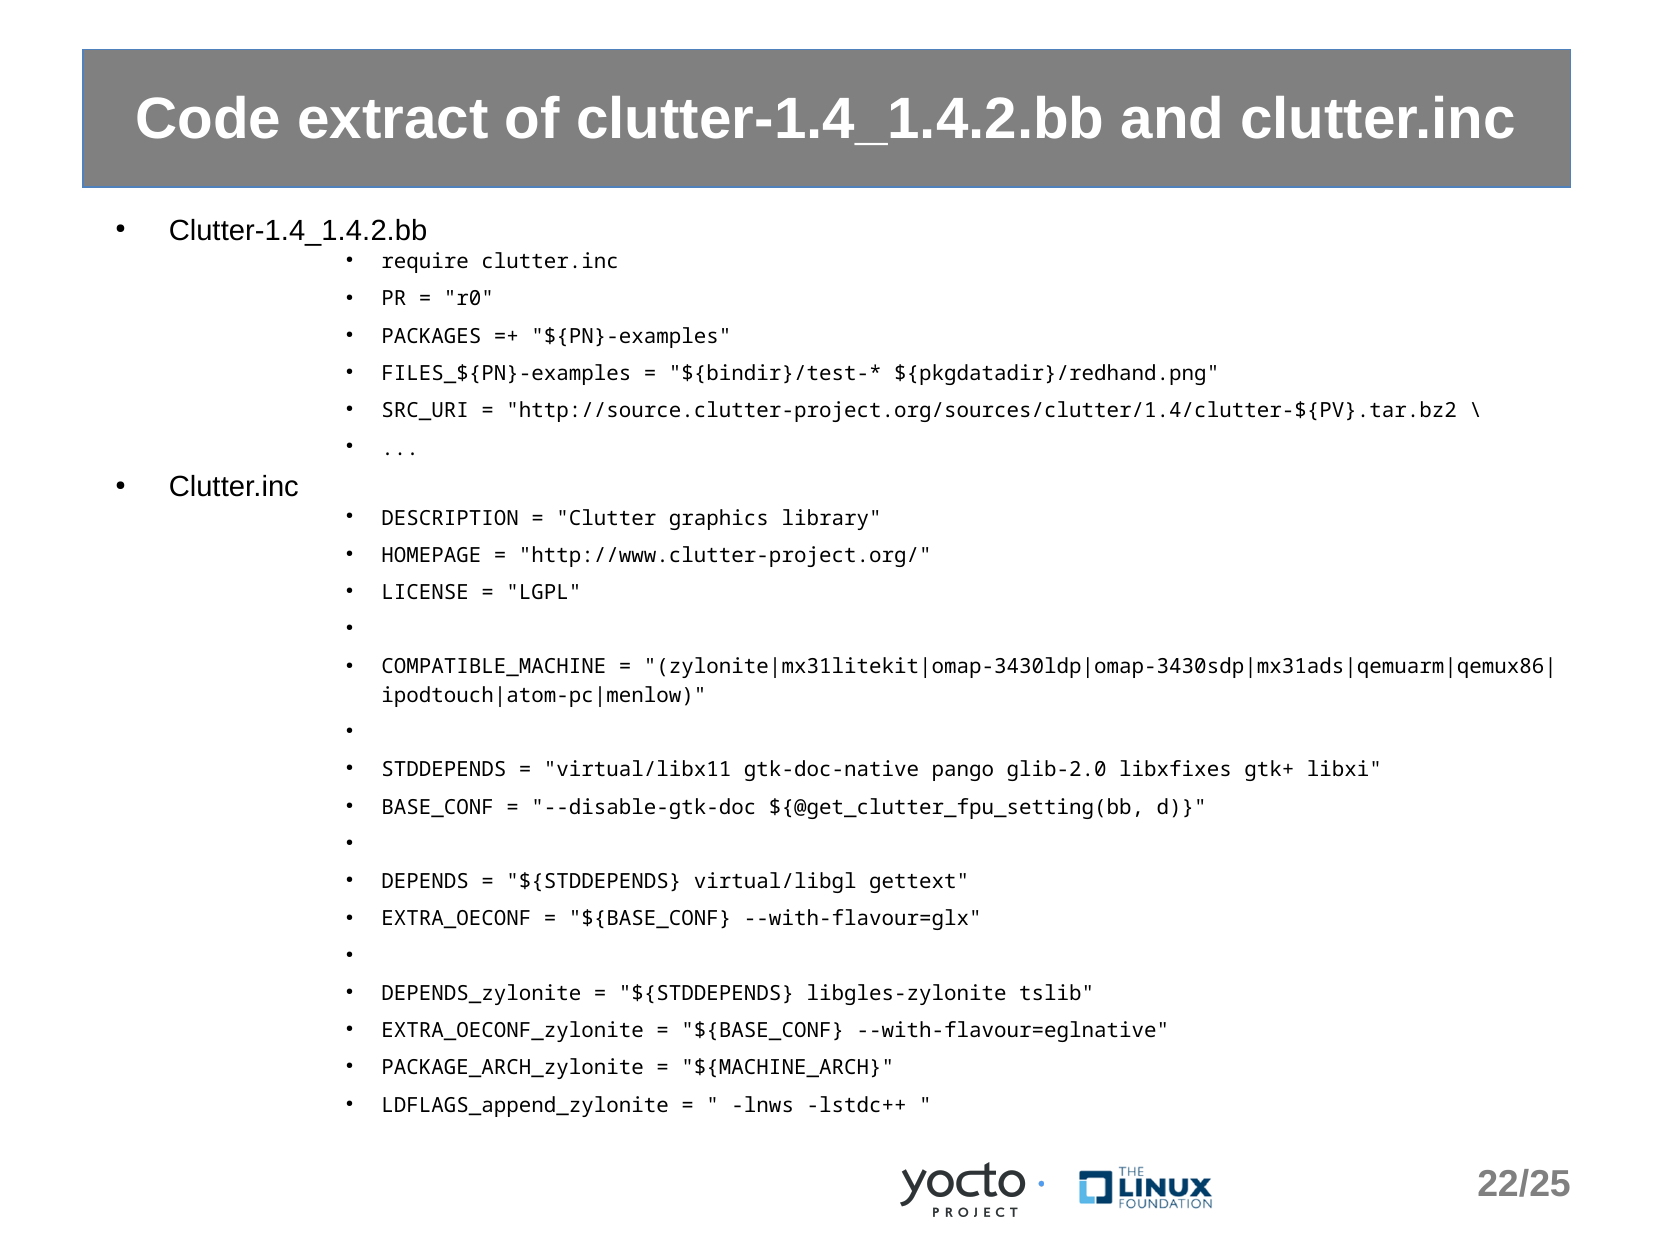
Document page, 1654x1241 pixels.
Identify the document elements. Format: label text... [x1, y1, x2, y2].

title Code extract of clutter-1.4_1.4.2.bb and clutter.inc [82, 49, 1571, 188]
text_box Clutter-1.4_1.4.2.bb require clutter.inc PR = "r0" PACKAGES =+ "${PN}-examples" FILES_${PN}-examples = "${bindir}/test-* ${pkgdatadir}/redhand.png" SRC_URI = "http://source.clutter-project.org/sources/clutter/1.4/clutter-${PV}.tar.bz2 \ ... Clutter.inc DESCRIPTION = "Clutter graphics library" HOMEPAGE = "http://www.clutter-project.org/" LICENSE = "LGPL" COMPATIBLE_MACHINE = "(zylonite|mx31litekit|omap-3430ldp|omap-3430sdp|mx31ads|qemuarm|qemux86|ipodtouch|atom-pc|menlow)" STDDEPENDS = "virtual/libx11 gtk-doc-native pango glib-2.0 libxfixes gtk+ libxi" BASE_CONF = "--disable-gtk-doc ${@get_clutter_fpu_setting(bb, d)}" DEPENDS = "${STDDEPENDS} virtual/libgl gettext" EXTRA_OECONF = "${BASE_CONF} --with-flavour=glx" DEPENDS_zylonite = "${STDDEPENDS} libgles-zylonite tslib" EXTRA_OECONF_zylonite = "${BASE_CONF} --with-flavour=eglnative" PACKAGE_ARCH_zylonite = "${MACHINE_ARCH}" LDFLAGS_append_zylonite = " -lnws -lstdc++ " [83, 206, 1613, 1114]
picture [900, 1162, 1044, 1217]
picture [1075, 1162, 1215, 1211]
